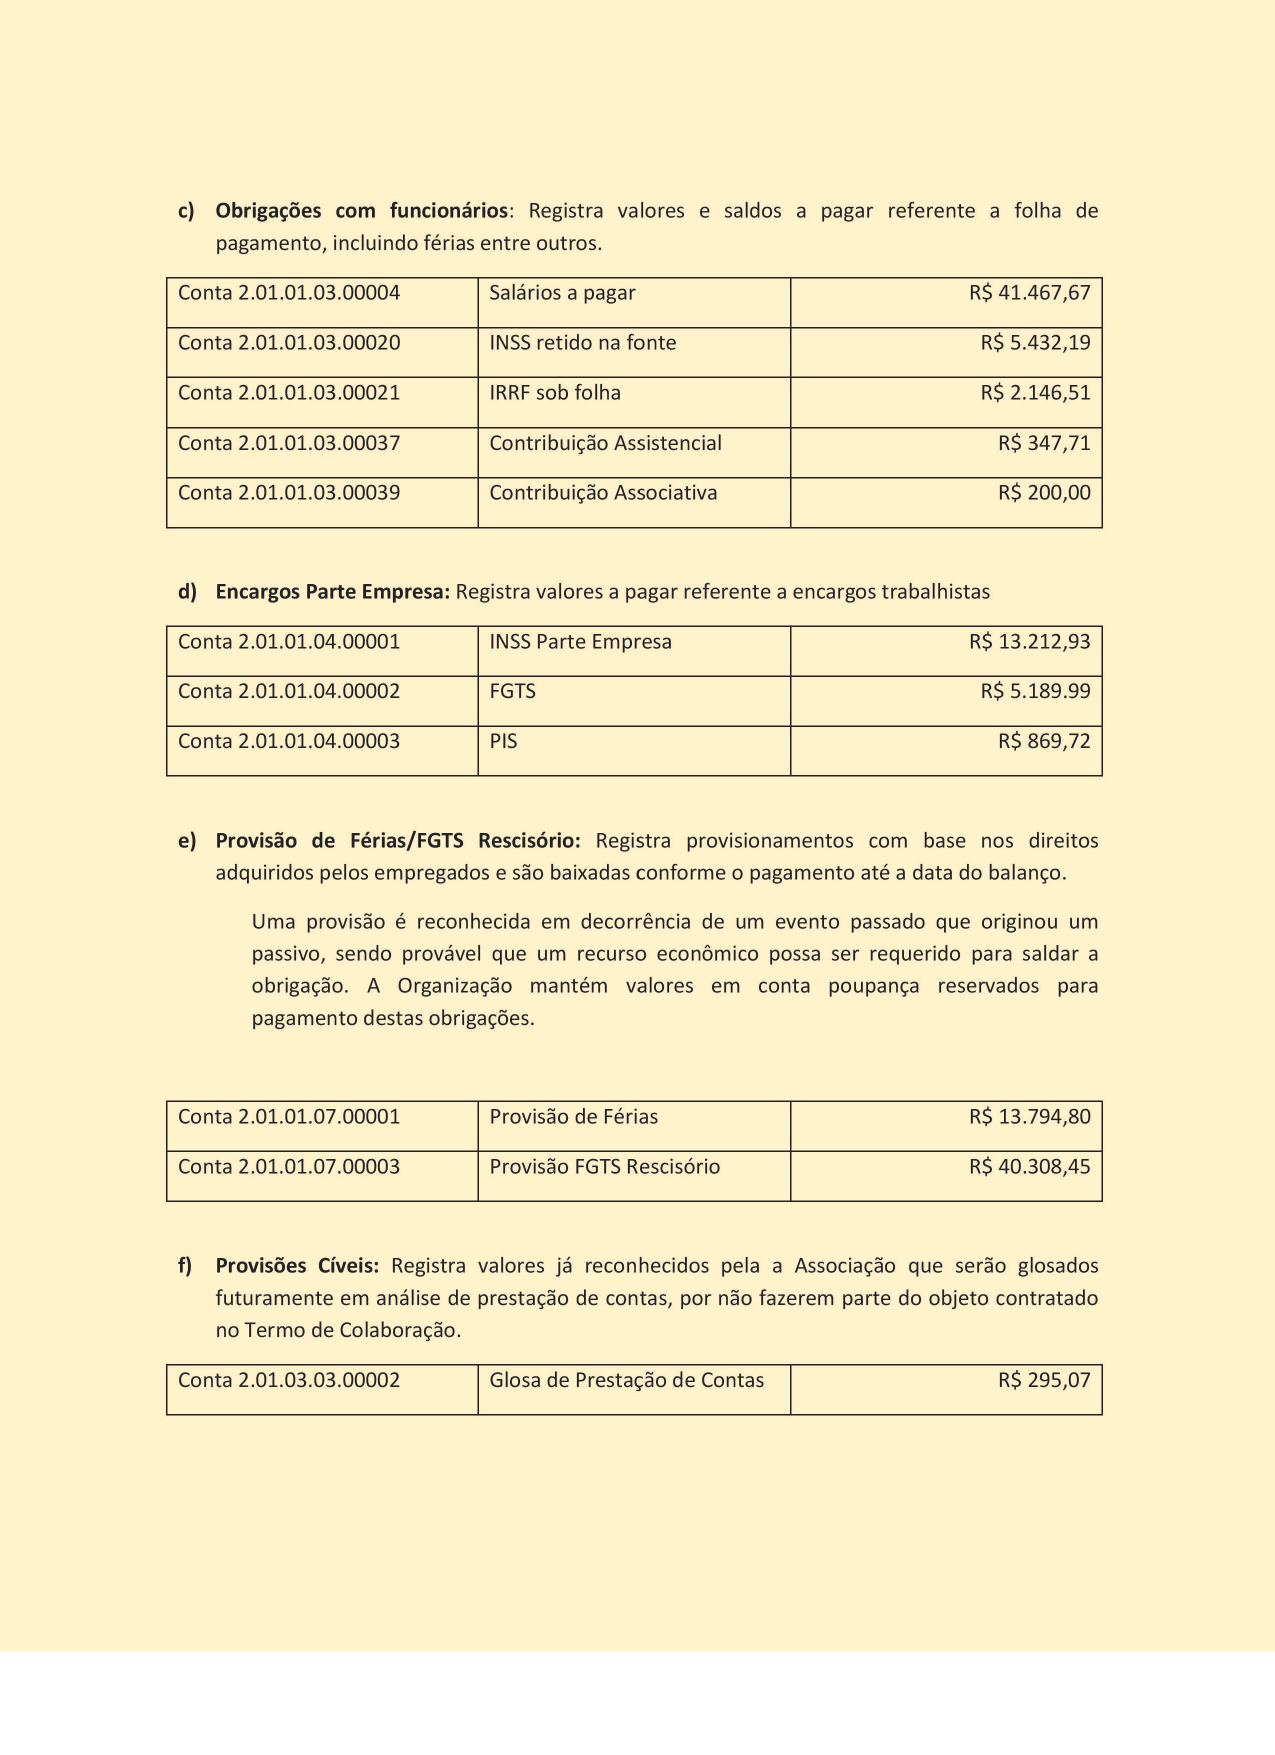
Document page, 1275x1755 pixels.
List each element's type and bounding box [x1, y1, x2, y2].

text_box [0, 0, 1275, 1650]
